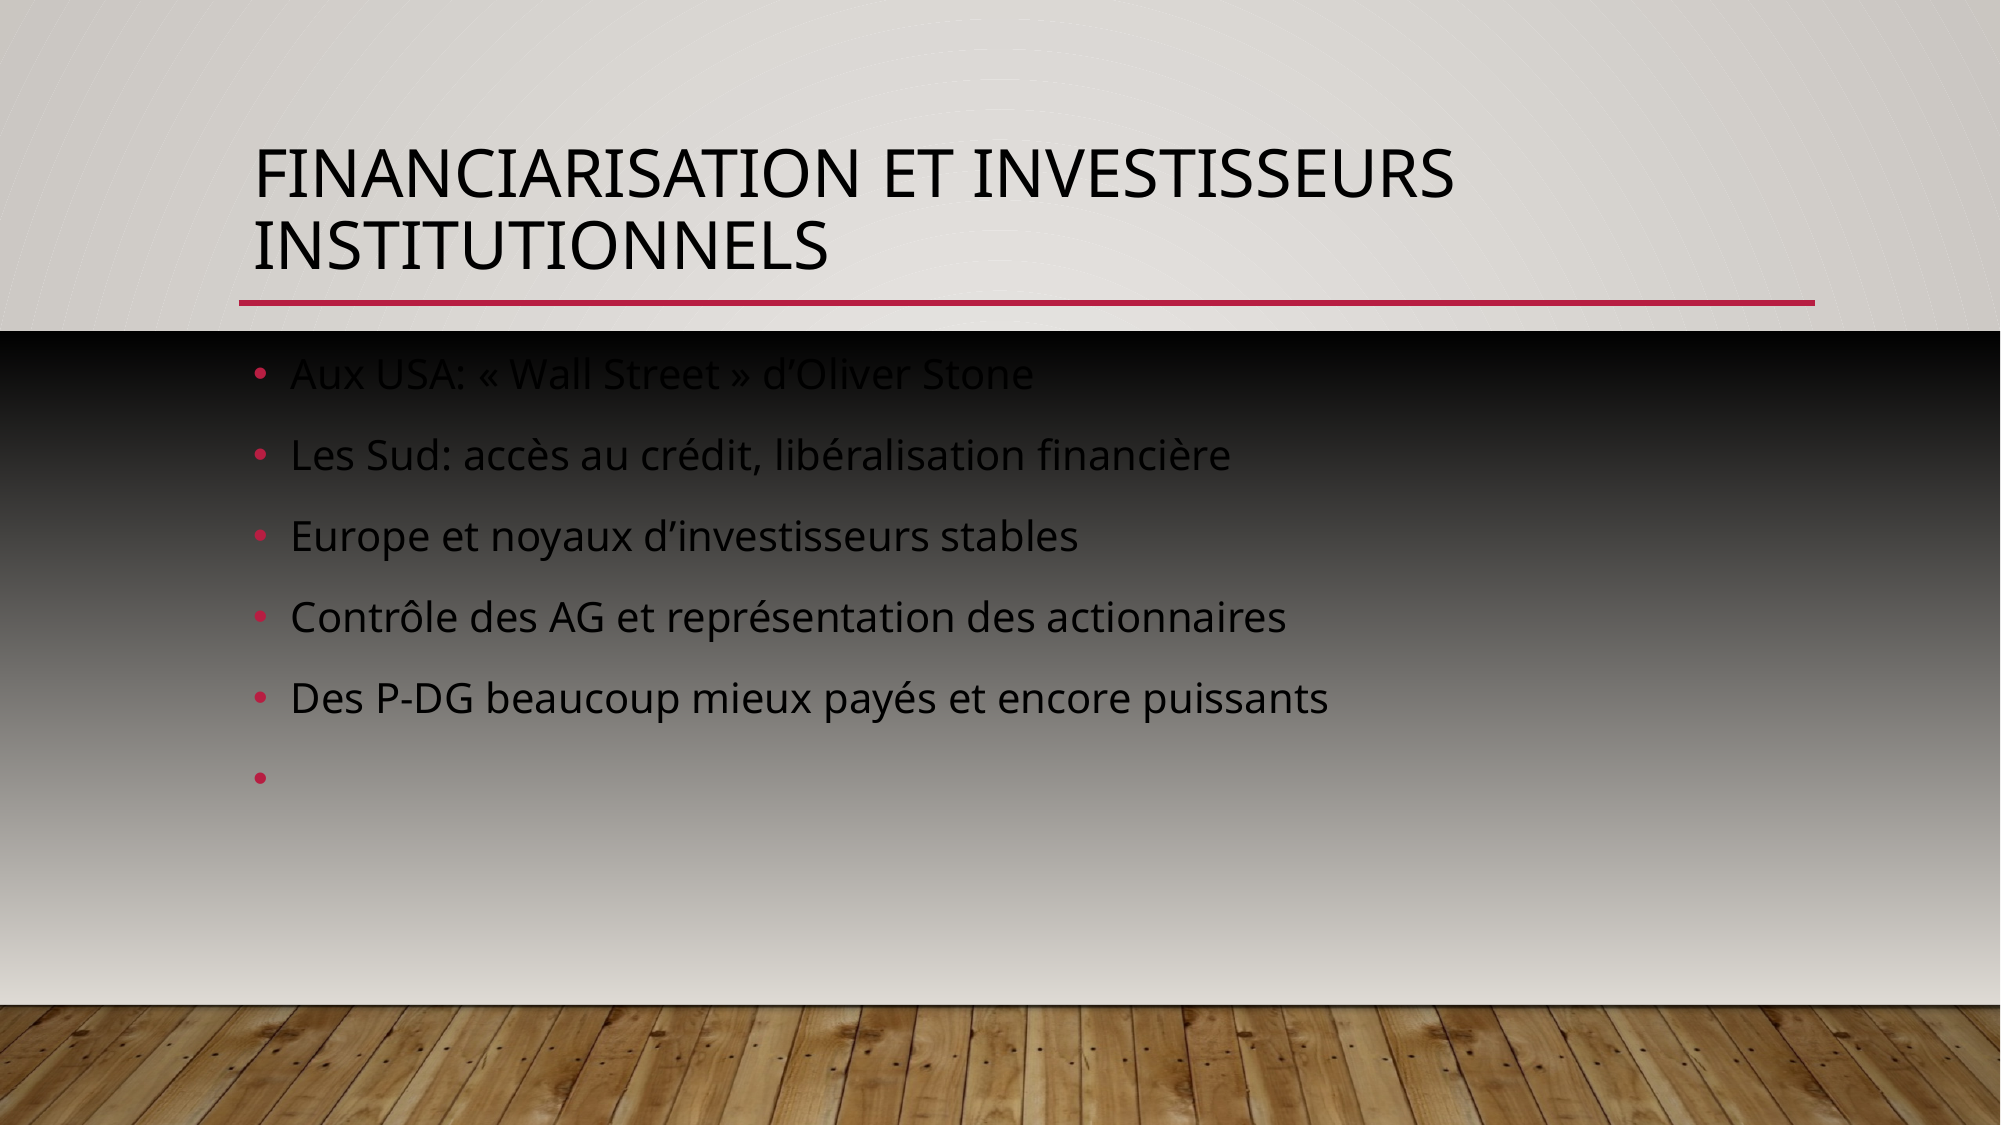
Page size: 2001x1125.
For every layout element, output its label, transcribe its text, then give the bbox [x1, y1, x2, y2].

title Financiarisation et investisseurs institutionnels [238, 131, 1814, 305]
list Aux USA: « Wall Street » d’Oliver Stone Les Sud: accès au crédit, libéralisation financière Europe et noyaux d’investisseurs stables Contrôle des AG et représentation des actionnaires Des P-DG beaucoup mieux payés et encore puissants [238, 330, 1814, 897]
